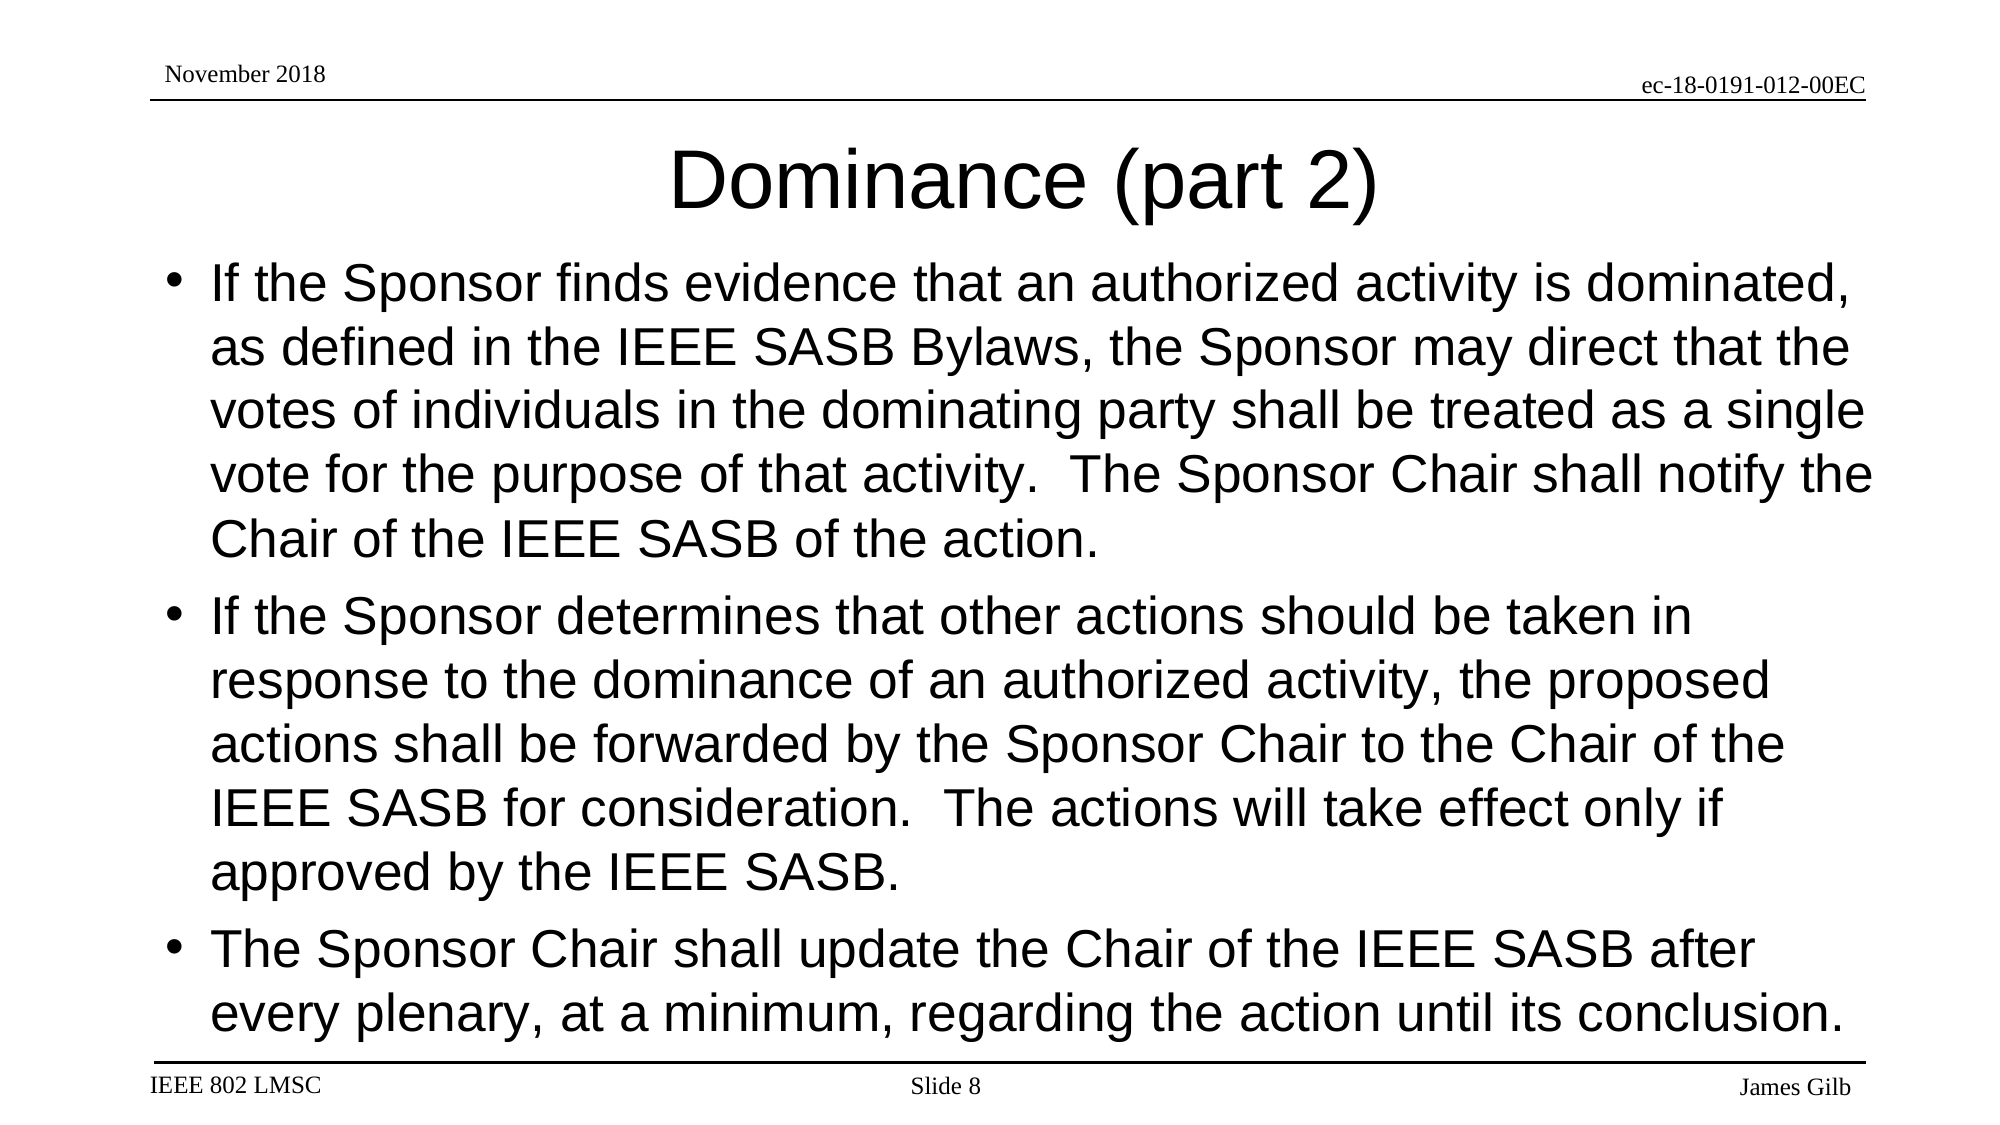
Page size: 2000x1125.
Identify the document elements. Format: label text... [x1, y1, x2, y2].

title Dominance (part 2) [149, 112, 1900, 238]
list If the Sponsor finds evidence that an authorized activity is dominated, as defined in the IEEE SASB Bylaws, the Sponsor may direct that the votes of individuals in the dominating party shall be treated as a single vote for the purpose of that activity. The Sponsor Chair shall notify the Chair of the IEEE SASB of the action. If the Sponsor determines that other actions should be taken in response to the dominance of an authorized activity, the proposed actions shall be forwarded by the Sponsor Chair to the Chair of the IEEE SASB for consideration. The actions will take effect only if approved by the IEEE SASB. The Sponsor Chair shall update the Chair of the IEEE SASB after every plenary, at a minimum, regarding the action until its conclusion. [149, 239, 1900, 1051]
